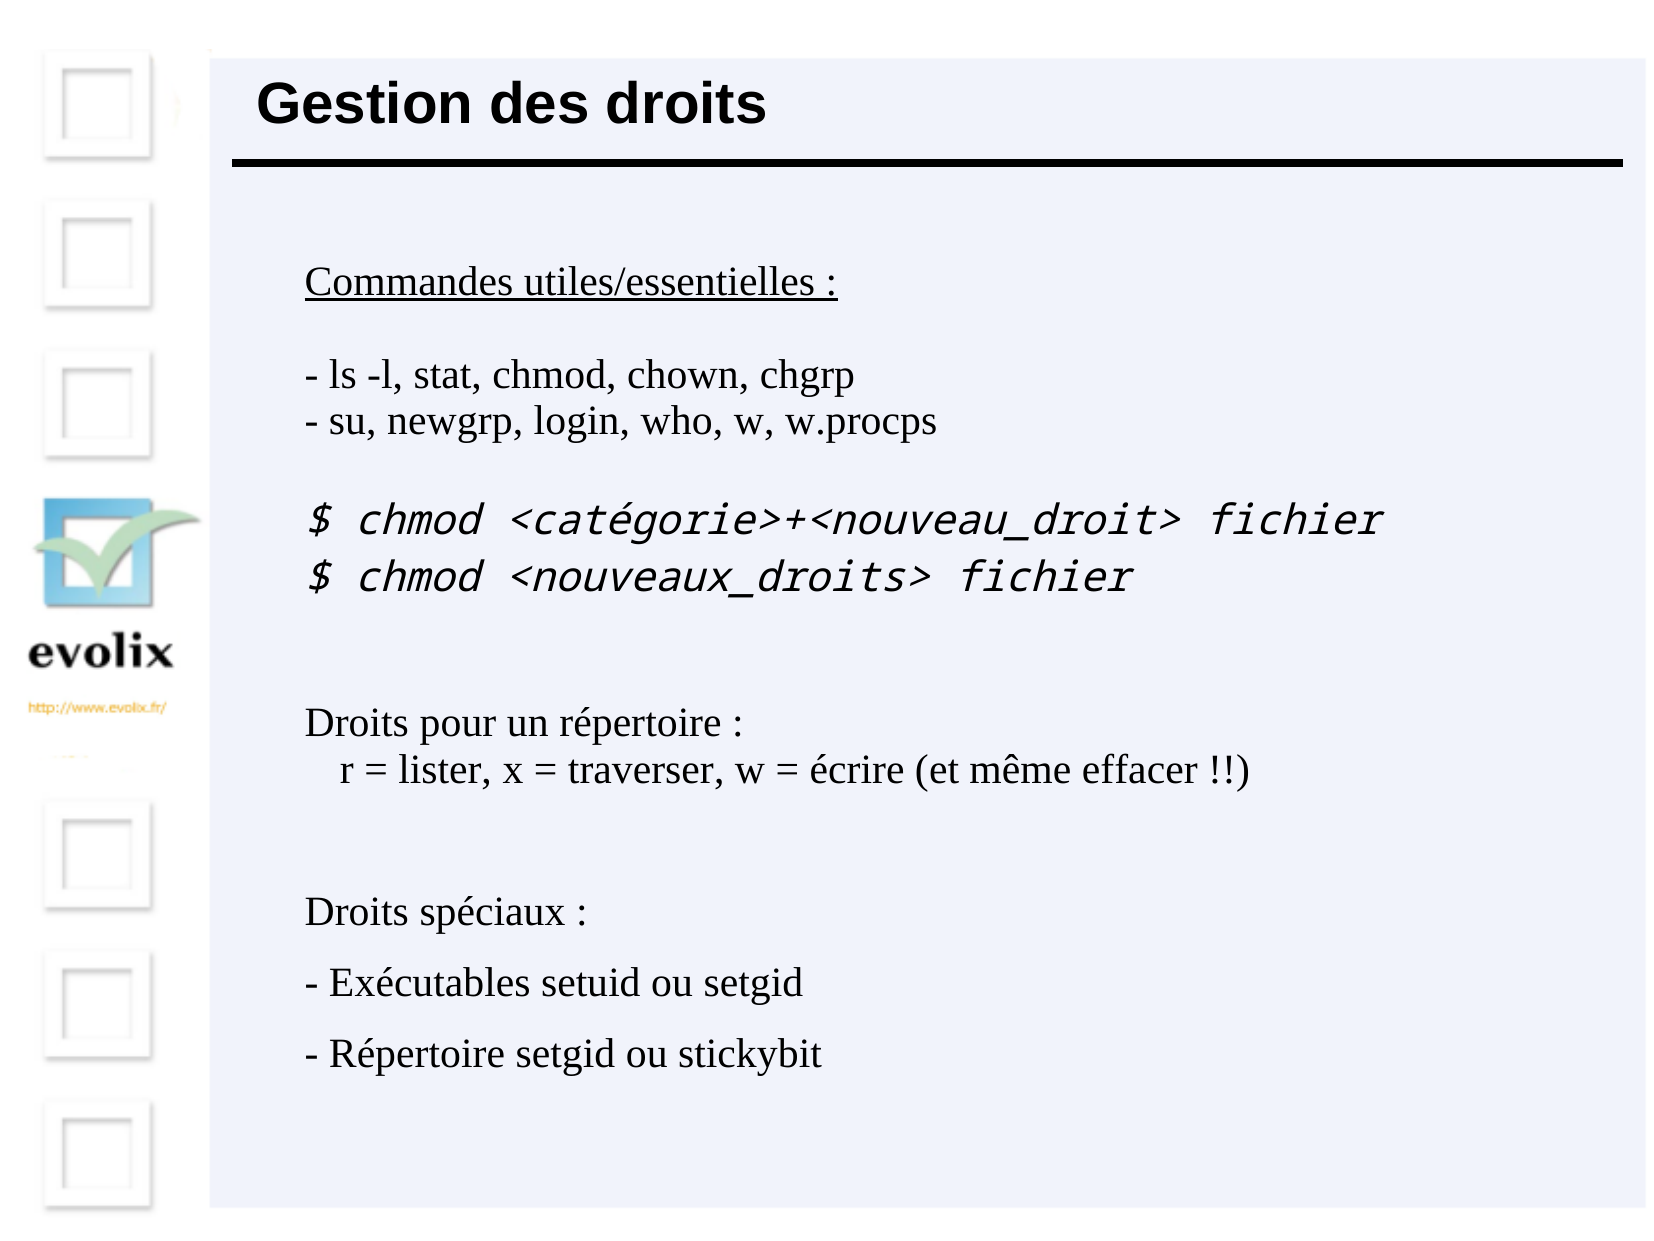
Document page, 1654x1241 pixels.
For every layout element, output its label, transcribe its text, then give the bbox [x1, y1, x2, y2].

subtitle Commandes utiles/essentielles : - ls -l, stat, chmod, chown, chgrp - su, newgrp, login, who, w, w.procps $ chmod <catégorie>+<nouveau_droit> fichier $ chmod <nouveaux_droits> fichier Droits pour un répertoire : r = lister, x = traverser, w = écrire (et même effacer !!) Droits spéciaux : - Exécutables setuid ou setgid - Répertoire setgid ou stickybit [269, 174, 1654, 1097]
text_box Gestion des droits [241, 63, 1170, 144]
picture [0, 49, 1654, 1218]
